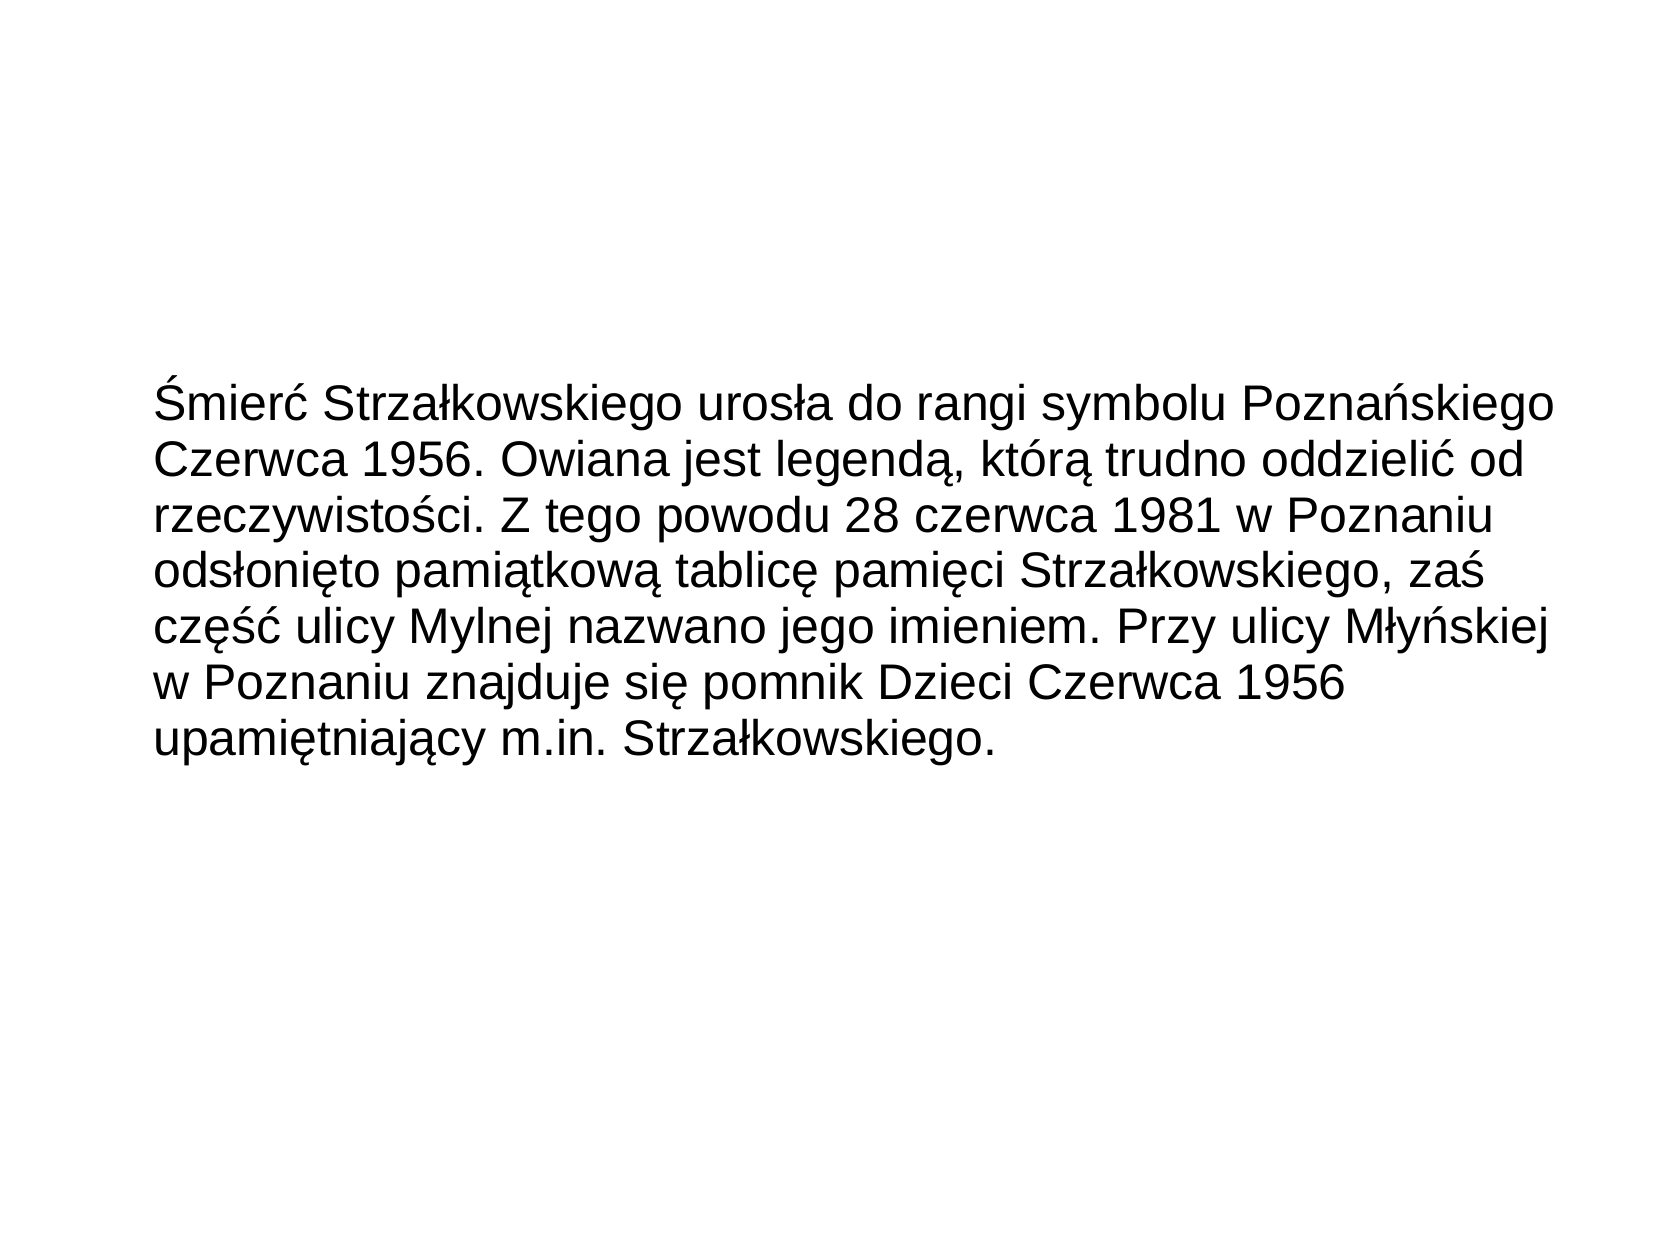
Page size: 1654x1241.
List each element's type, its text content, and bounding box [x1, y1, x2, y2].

list Śmierć Strzałkowskiego urosła do rangi symbolu Poznańskiego Czerwca 1956. Owiana jest legendą, którą trudno oddzielić od rzeczywistości. Z tego powodu 28 czerwca 1981 w Poznaniu odsłonięto pamiątkową tablicę pamięci Strzałkowskiego, zaś część ulicy Mylnej nazwano jego imieniem. Przy ulicy Młyńskiej w Poznaniu znajduje się pomnik Dzieci Czerwca 1956 upamiętniający m.in. Strzałkowskiego. [82, 290, 1571, 1109]
